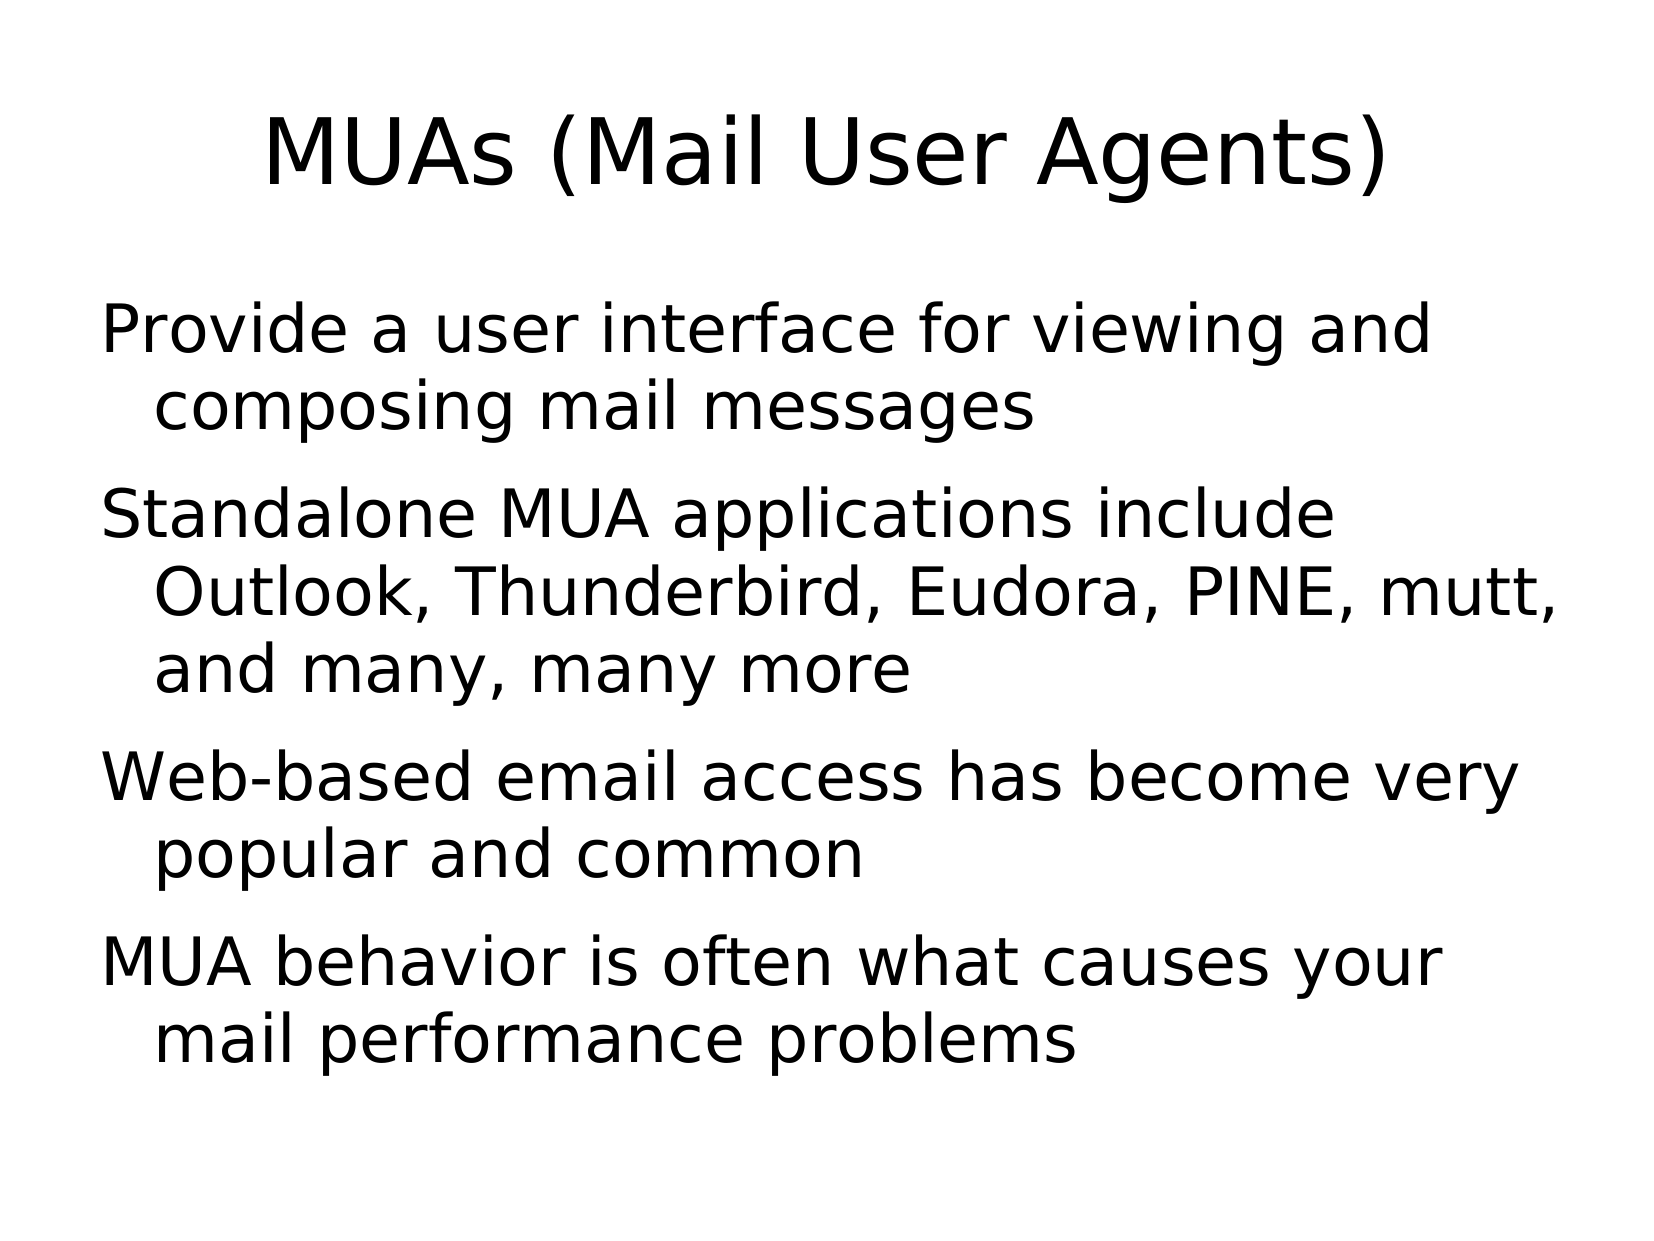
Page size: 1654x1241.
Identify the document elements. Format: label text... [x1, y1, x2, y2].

list Provide a user interface for viewing and composing mail messages Standalone MUA applications include Outlook, Thunderbird, Eudora, PINE, mutt, and many, many more Web-based email access has become very popular and common MUA behavior is often what causes your mail performance problems [82, 290, 1571, 1094]
title MUAs (Mail User Agents) [82, 49, 1571, 257]
